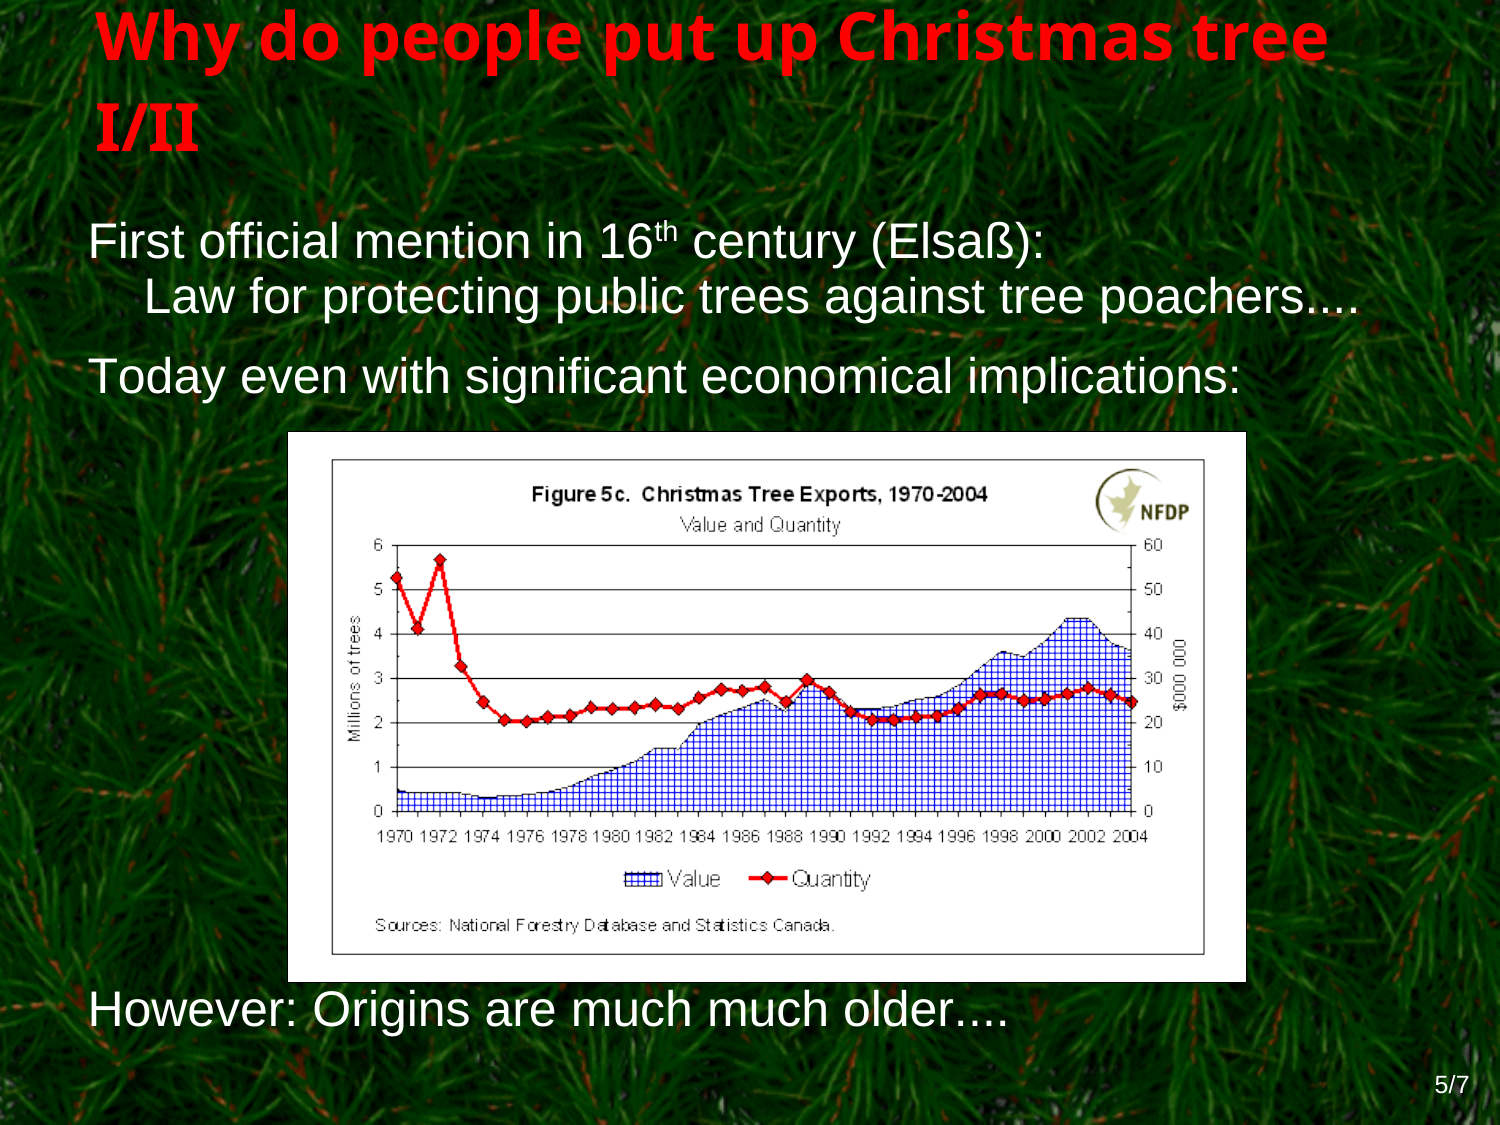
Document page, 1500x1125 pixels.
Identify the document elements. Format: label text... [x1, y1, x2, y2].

picture [0, 0, 1500, 1125]
list First official mention in 16th century (Elsaß): Law for protecting public trees against tree poachers.... Today even with significant economical implications: However: Origins are much much older.... [87, 213, 1438, 1039]
text_box [287, 431, 1247, 983]
title Why do people put up Christmas tree I/II [95, 0, 1436, 161]
